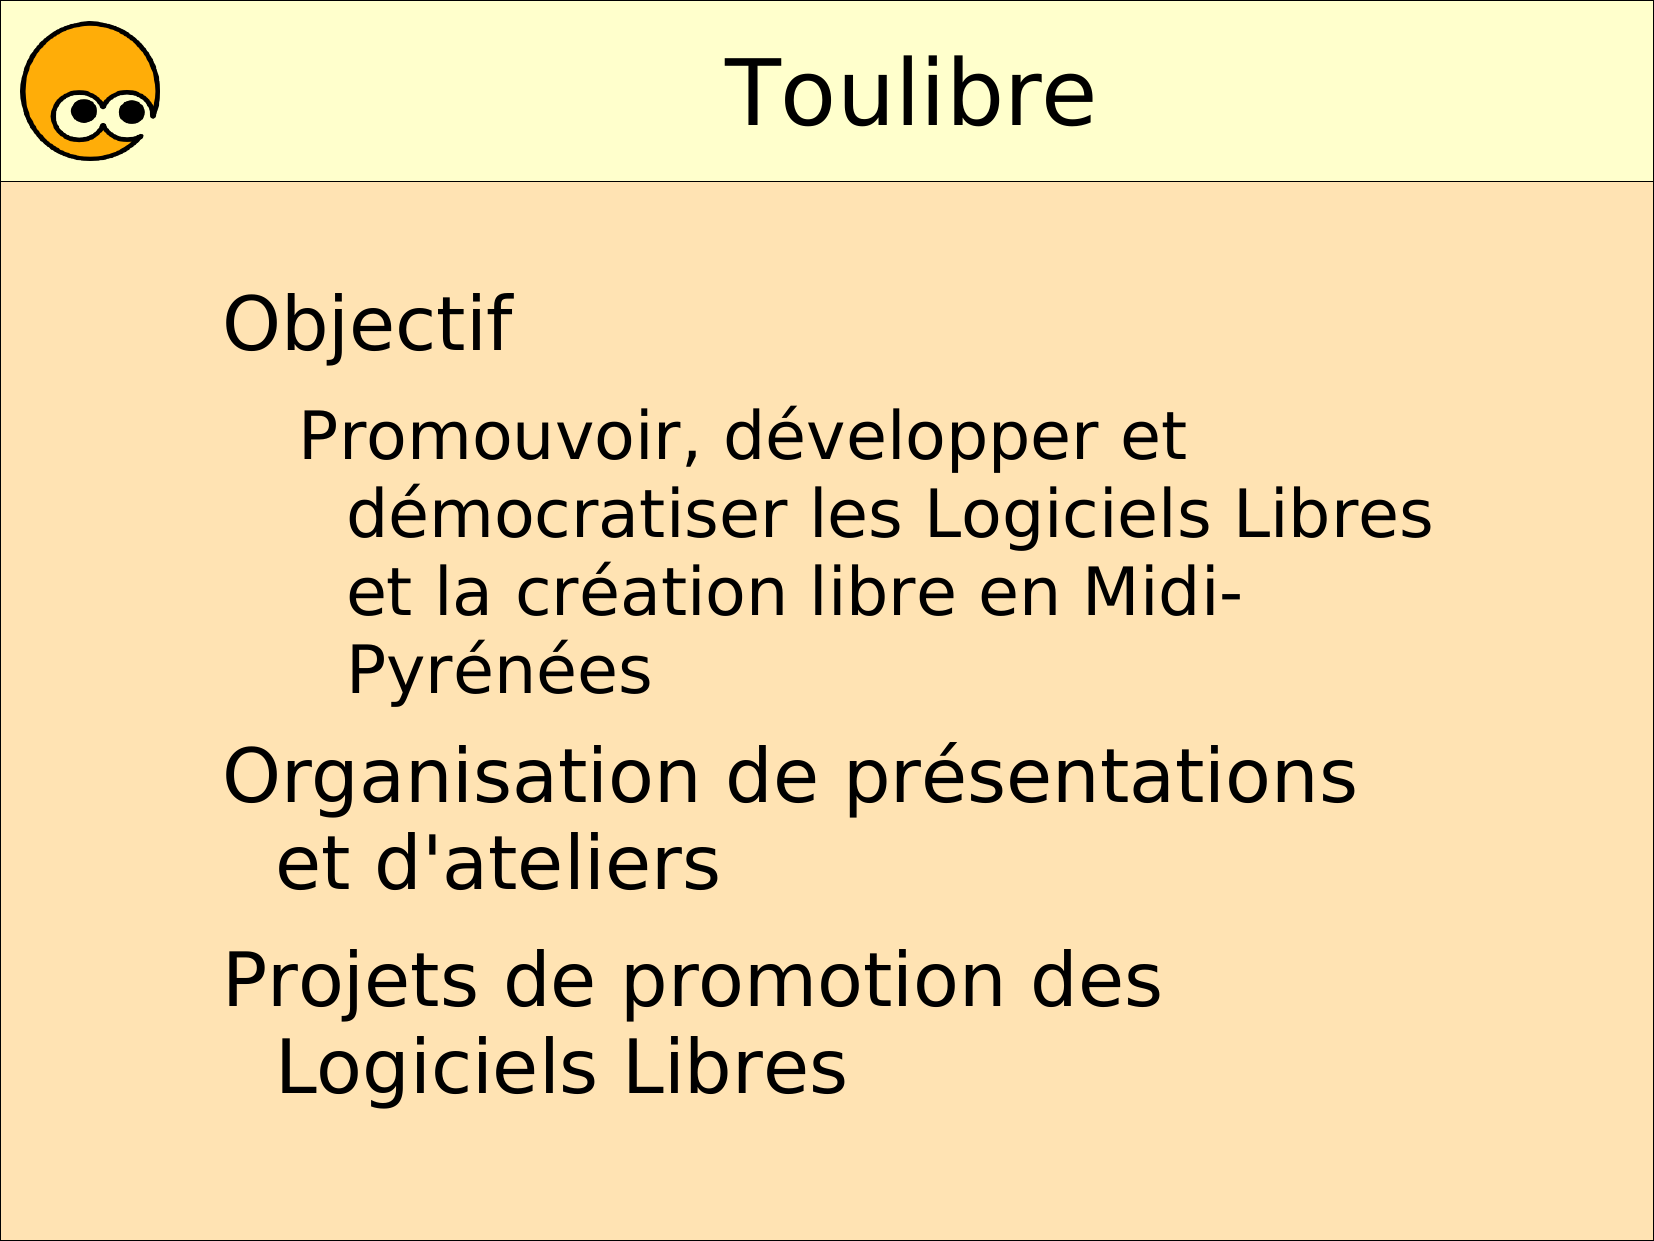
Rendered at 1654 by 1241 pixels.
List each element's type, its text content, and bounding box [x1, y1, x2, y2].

title Toulibre [203, 33, 1620, 154]
list Objectif Promouvoir, développer et démocratiser les Logiciels Libres et la création libre en Midi-Pyrénées Organisation de présentations et d'ateliers Projets de promotion des Logiciels Libres [204, 281, 1459, 1112]
picture [20, 21, 160, 161]
